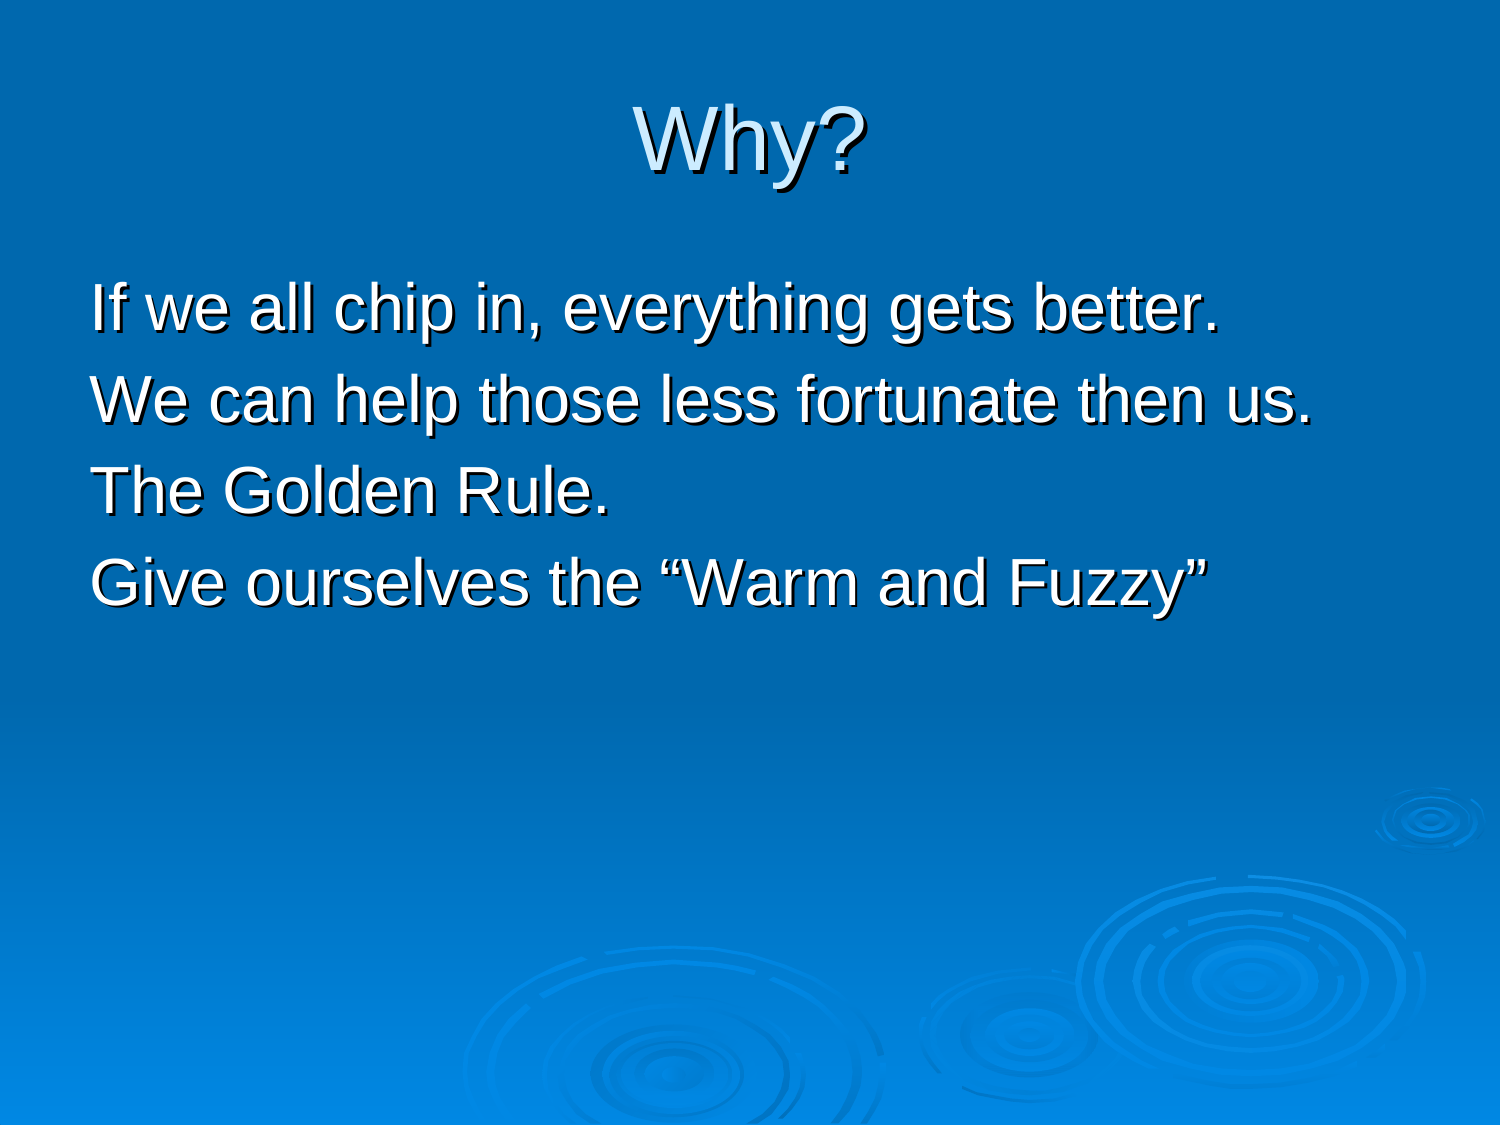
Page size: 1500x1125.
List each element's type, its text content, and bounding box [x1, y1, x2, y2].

list If we all chip in, everything gets better. We can help those less fortunate then us. The Golden Rule. Give ourselves the “Warm and Fuzzy” [75, 262, 1426, 1006]
title Why? [75, 45, 1426, 233]
